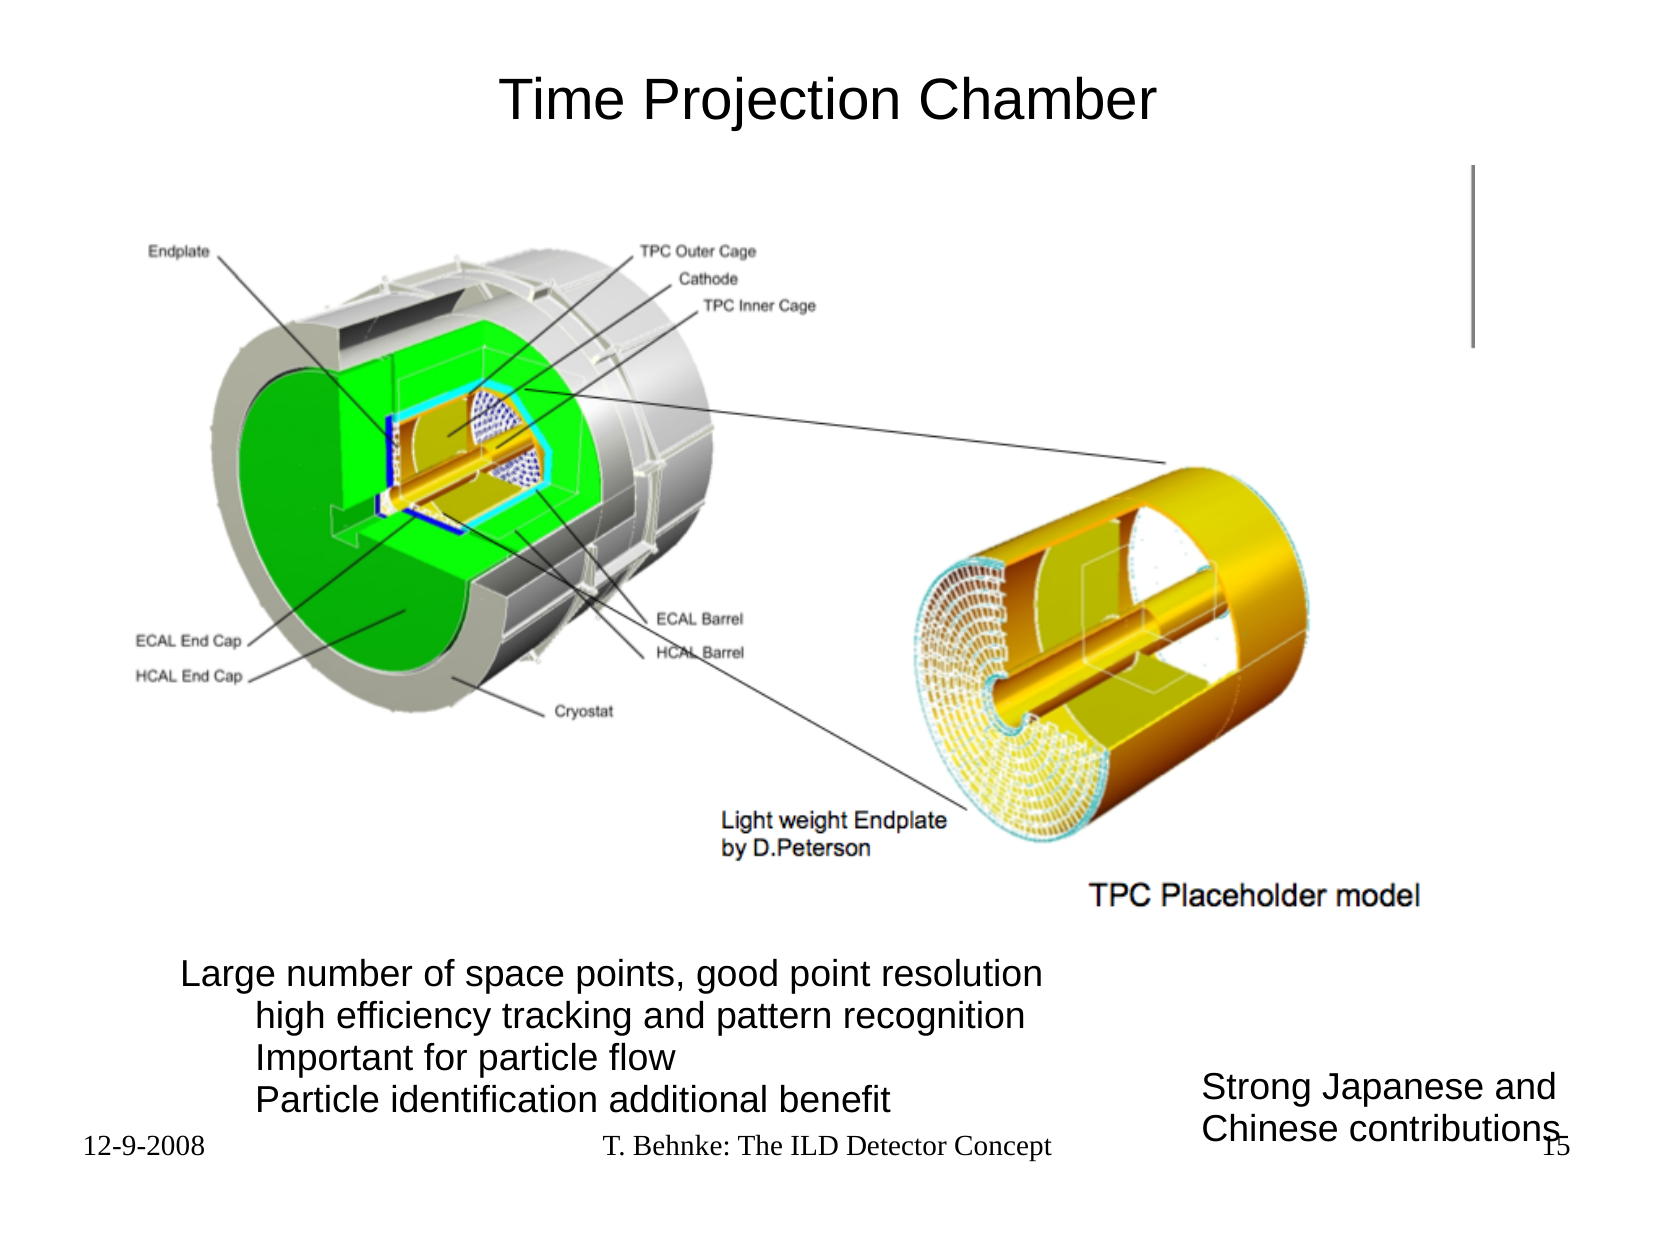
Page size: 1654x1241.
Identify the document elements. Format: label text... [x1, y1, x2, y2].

picture [100, 203, 1475, 991]
text_box Large number of space points, good point resolution high efficiency tracking and pattern recognition Important for particle flow Particle identification additional benefit [165, 944, 1418, 1128]
title Time Projection Chamber [84, 0, 1573, 203]
text_box Strong Japanese and Chinese contributions [1186, 1058, 1583, 1158]
